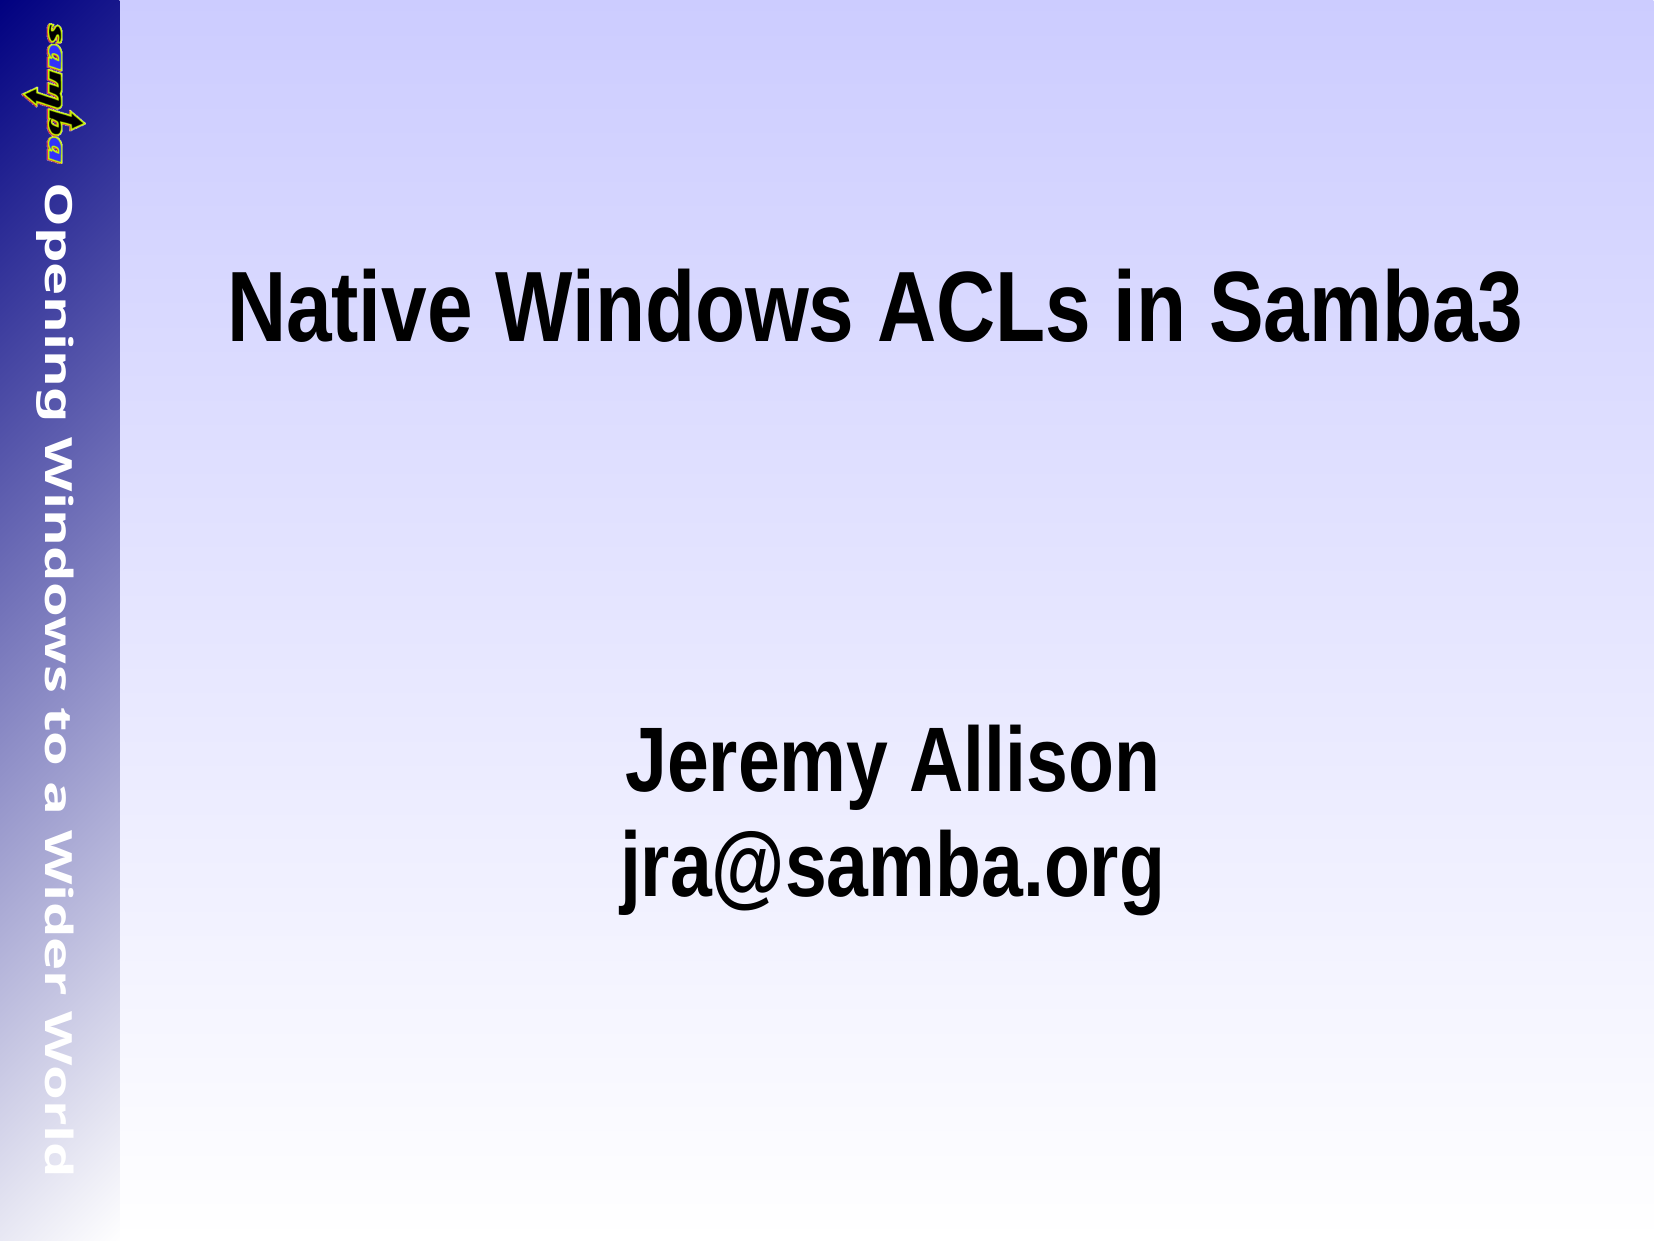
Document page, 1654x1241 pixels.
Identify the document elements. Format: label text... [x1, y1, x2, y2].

title Jeremy Allison jra@samba.org [186, 703, 1599, 918]
picture [22, 24, 86, 164]
title Native Windows ACLs in Samba3 [180, 188, 1594, 422]
